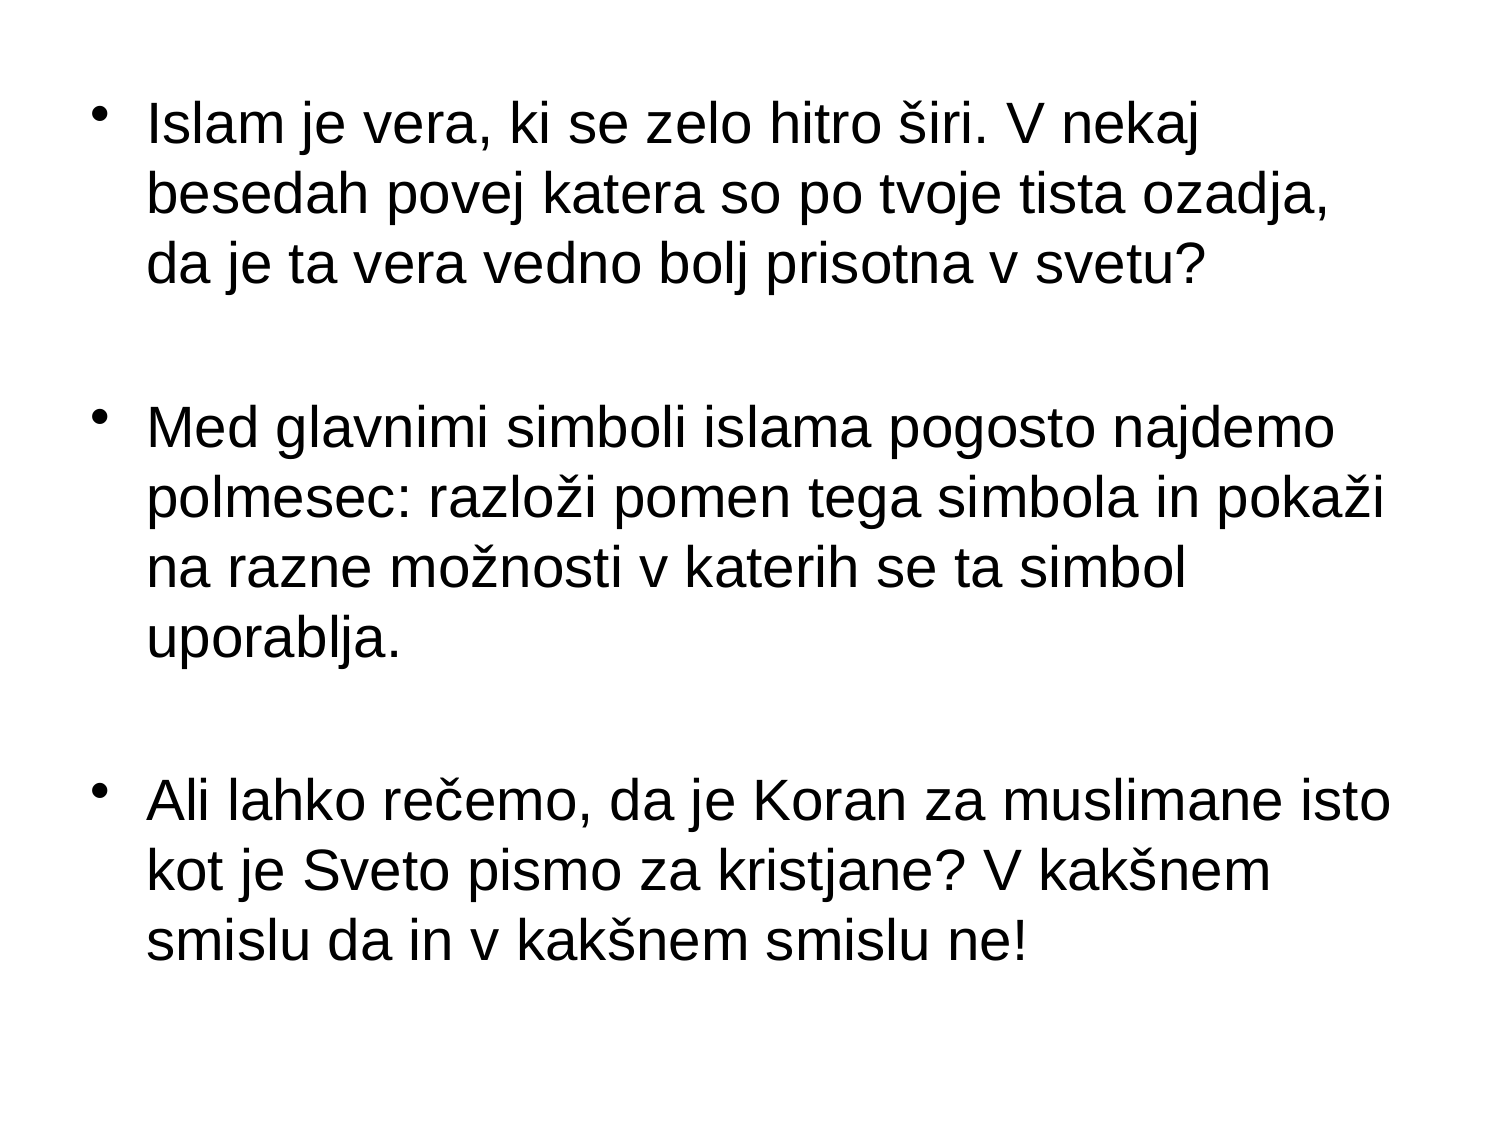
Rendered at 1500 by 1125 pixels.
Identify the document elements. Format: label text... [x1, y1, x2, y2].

list Islam je vera, ki se zelo hitro širi. V nekaj besedah povej katera so po tvoje tista ozadja, da je ta vera vedno bolj prisotna v svetu? Med glavnimi simboli islama pogosto najdemo polmesec: razloži pomen tega simbola in pokaži na razne možnosti v katerih se ta simbol uporablja. Ali lahko rečemo, da je Koran za muslimane isto kot je Sveto pismo za kristjane? V kakšnem smislu da in v kakšnem smislu ne! [75, 78, 1425, 1005]
